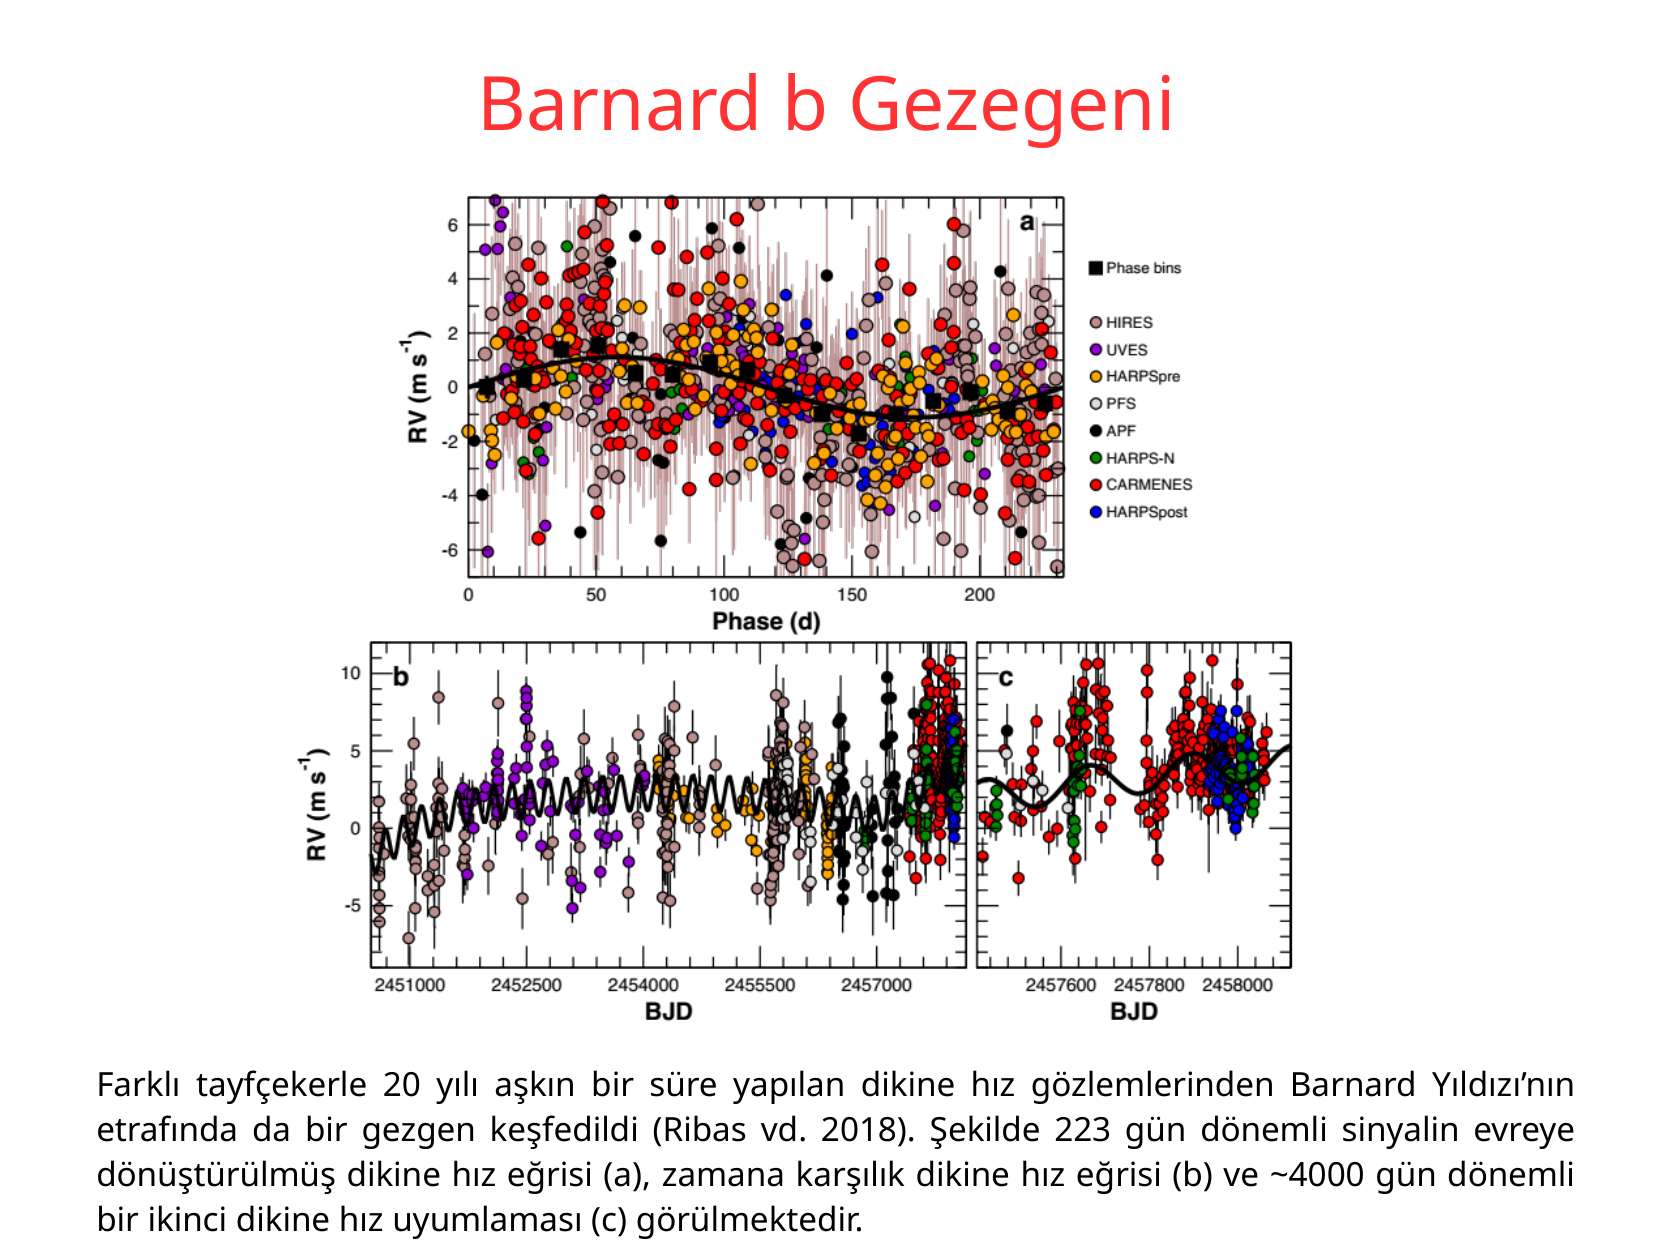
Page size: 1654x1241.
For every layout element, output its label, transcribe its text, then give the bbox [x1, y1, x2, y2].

picture [221, 151, 1394, 1033]
title Barnard b Gezegeni [82, 52, 1571, 151]
text_box Farklı tayfçekerle 20 yılı aşkın bir süre yapılan dikine hız gözlemlerinden Barnard Yıldızı’nın etrafında da bir gezgen keşfedildi (Ribas vd. 2018). Şekilde 223 gün dönemli sinyalin evreye dönüştürülmüş dikine hız eğrisi (a), zamana karşılık dikine hız eğrisi (b) ve ~4000 gün dönemli bir ikinci dikine hız uyumlaması (c) görülmektedir. [81, 1053, 1593, 1231]
